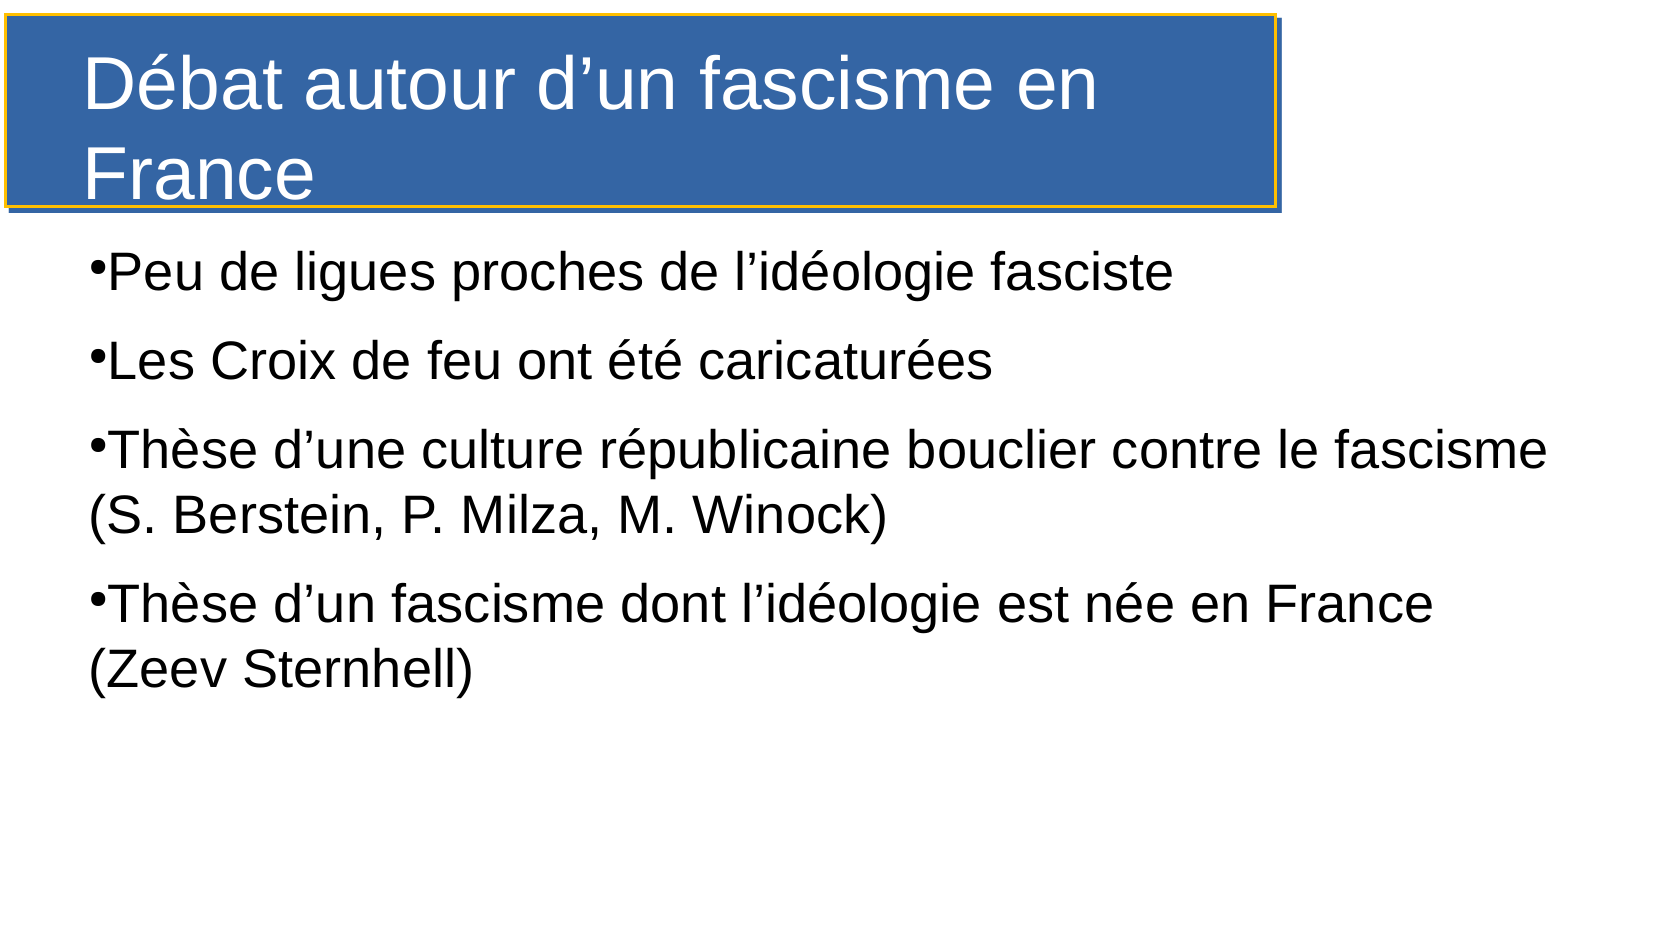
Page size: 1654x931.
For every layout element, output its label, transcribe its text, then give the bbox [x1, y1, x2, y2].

title Débat autour d’un fascisme en France [82, 34, 1235, 203]
list Peu de ligues proches de l’idéologie fasciste Les Croix de feu ont été caricaturées Thèse d’une culture républicaine bouclier contre le fascisme (S. Berstein, P. Milza, M. Winock) Thèse d’un fascisme dont l’idéologie est née en France (Zeev Sternhell) [88, 236, 1565, 798]
